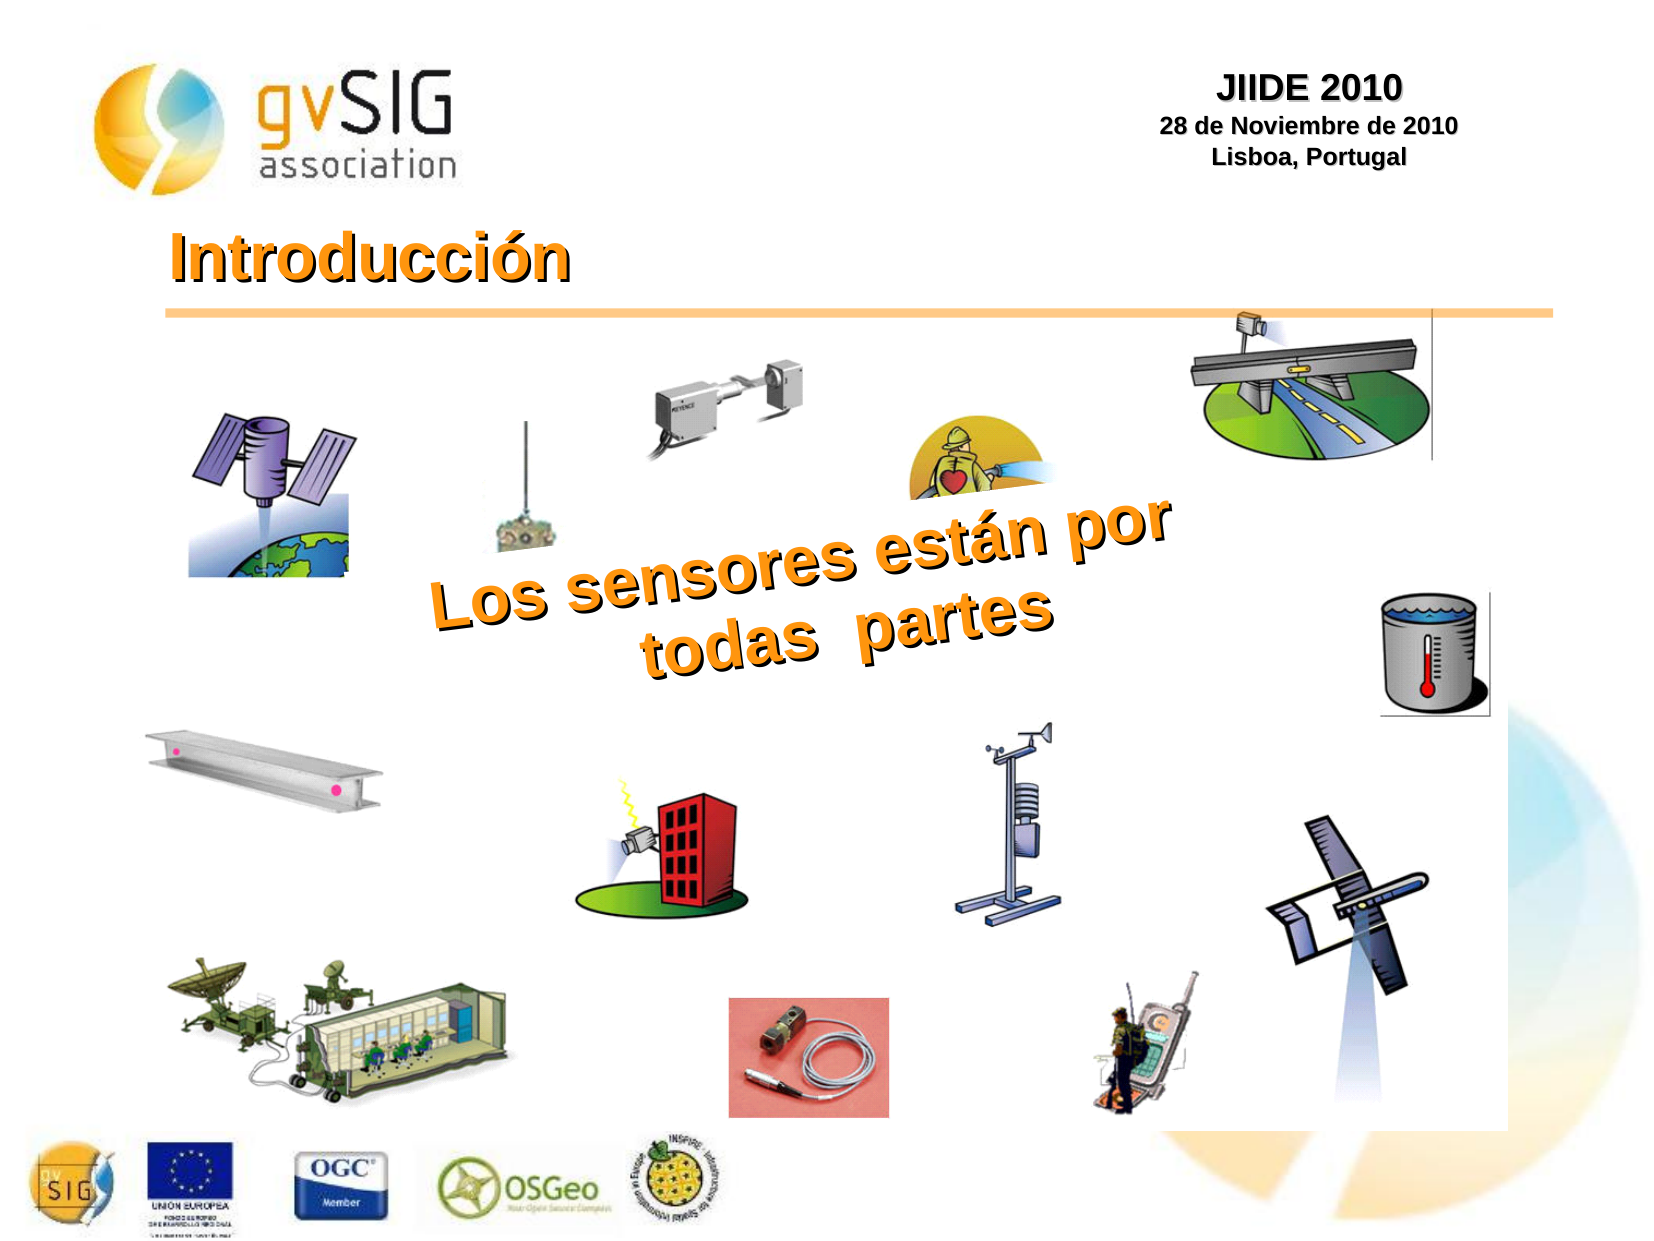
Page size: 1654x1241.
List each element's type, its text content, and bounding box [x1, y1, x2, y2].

list Los sensores están por todas partes [343, 455, 1288, 760]
text_box Introducción [153, 212, 588, 302]
picture [1, 0, 1654, 1241]
